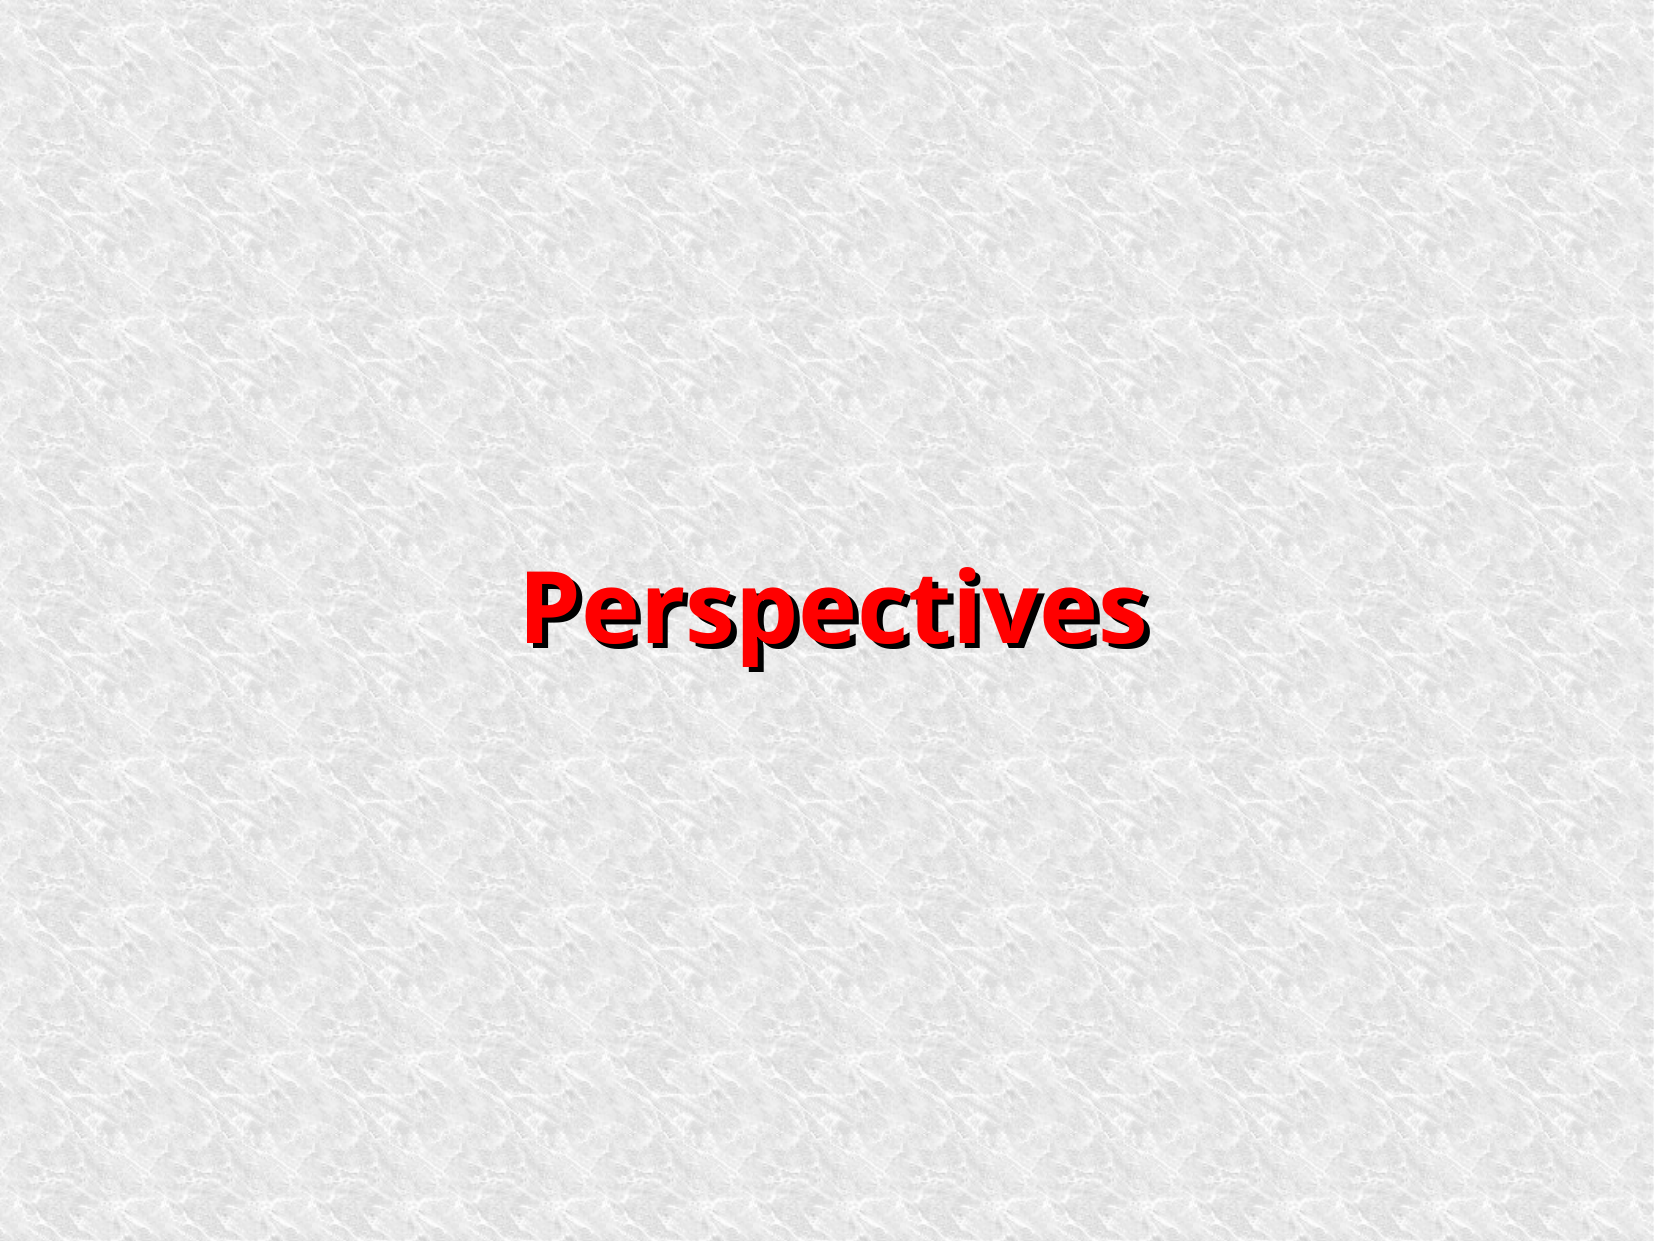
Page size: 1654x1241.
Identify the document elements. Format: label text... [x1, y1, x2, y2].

picture [0, 0, 1654, 1241]
text_box Perspectives [29, 528, 1638, 712]
